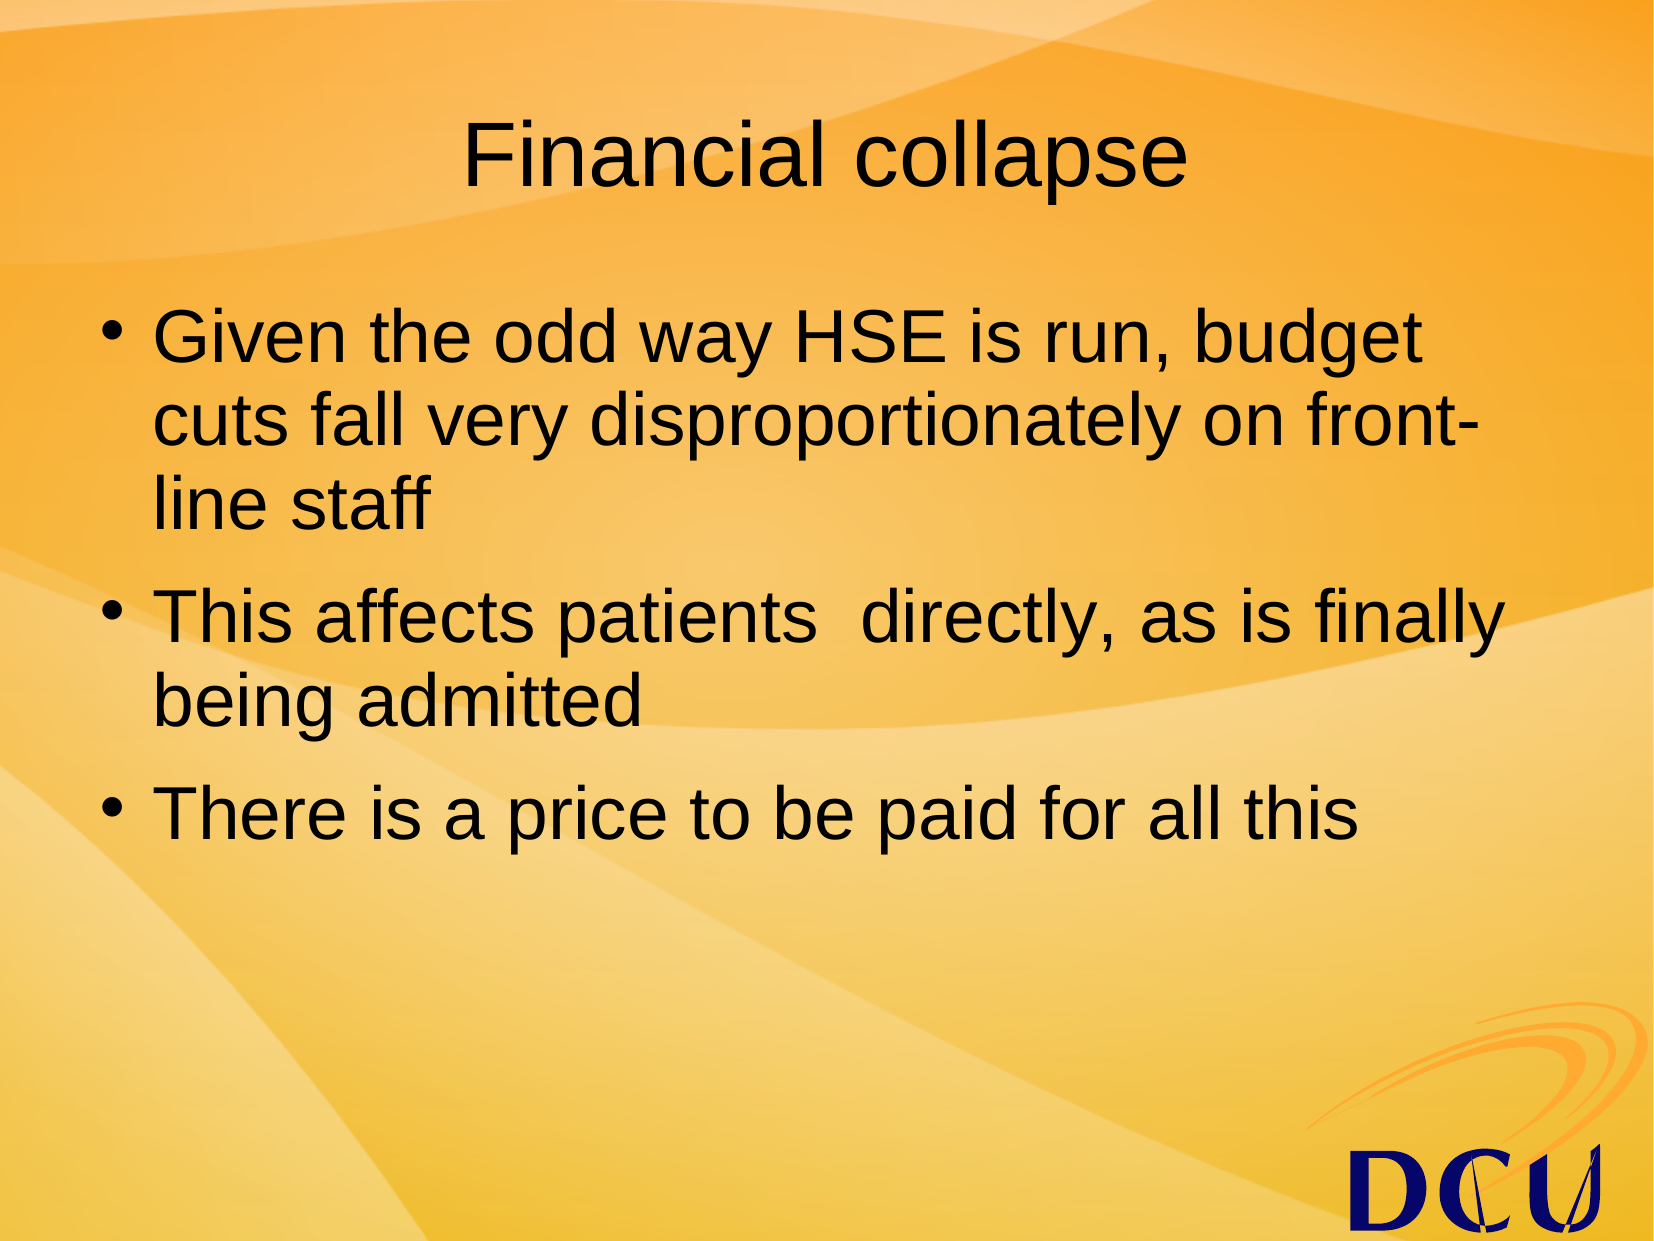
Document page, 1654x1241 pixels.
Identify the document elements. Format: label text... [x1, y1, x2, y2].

title Financial collapse [82, 49, 1571, 257]
list Given the odd way HSE is run, budget cuts fall very disproportionately on front-line staff This affects patients directly, as is finally being admitted There is a price to be paid for all this [82, 290, 1571, 1094]
picture [0, 0, 1654, 1241]
